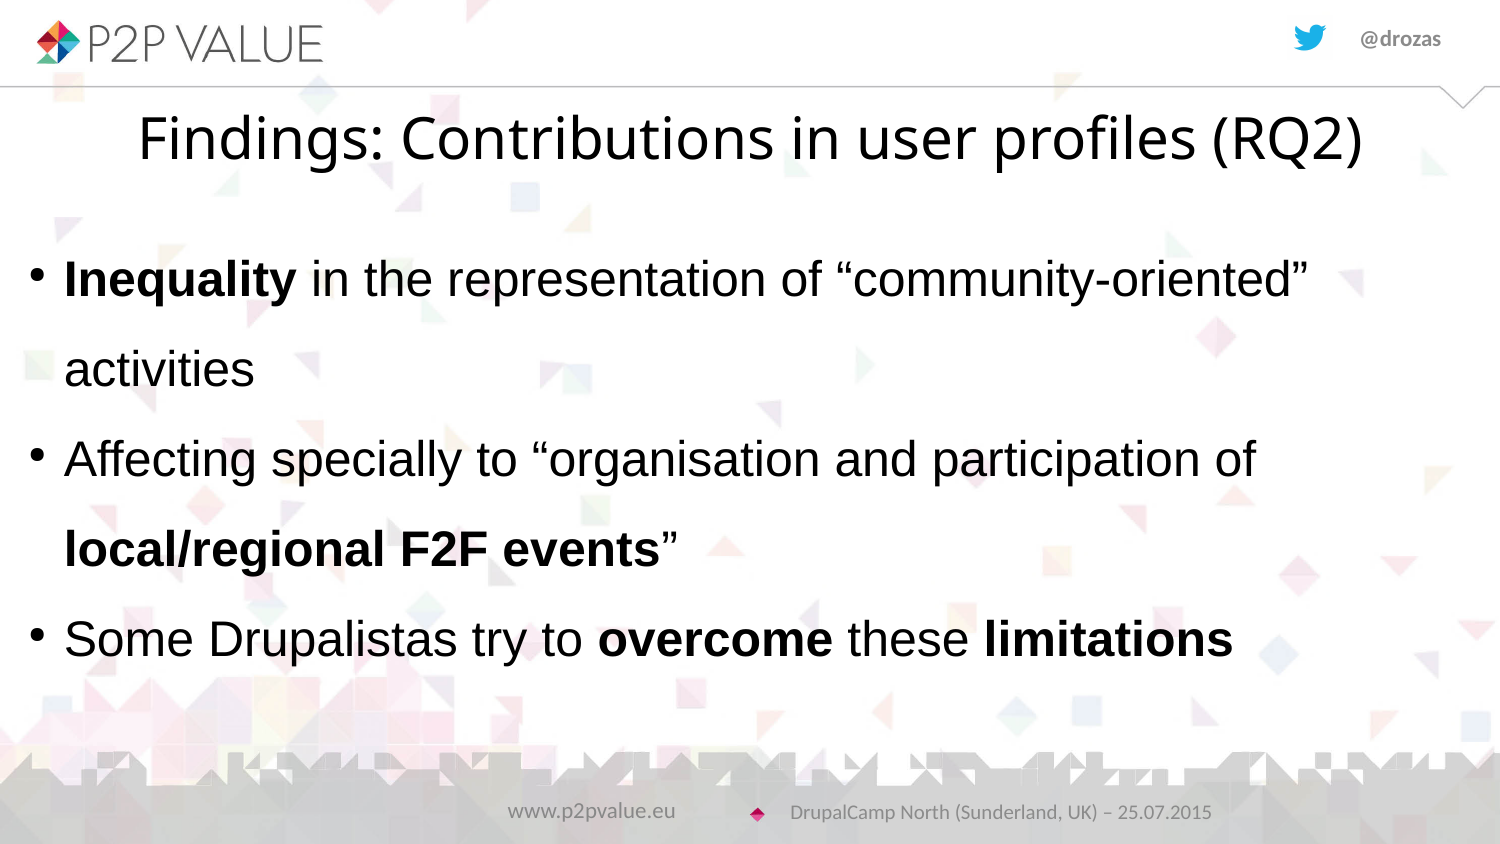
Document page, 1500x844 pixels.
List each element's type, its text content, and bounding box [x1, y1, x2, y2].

picture [0, 0, 1500, 92]
text_box DrupalCamp North (Sunderland, UK) – 25.07.2015 [777, 788, 1470, 834]
text_box @drozas [1333, 15, 1455, 60]
picture [0, 181, 1500, 844]
subtitle Inequality in the representation of “community-oriented” activities Affecting specially to “organisation and participation of local/regional F2F events” Some Drupalistas try to overcome these limitations [15, 210, 1496, 766]
text_box www.p2pvalue.eu [501, 789, 720, 829]
title Findings: Contributions in user profiles (RQ2) [0, 92, 1500, 181]
